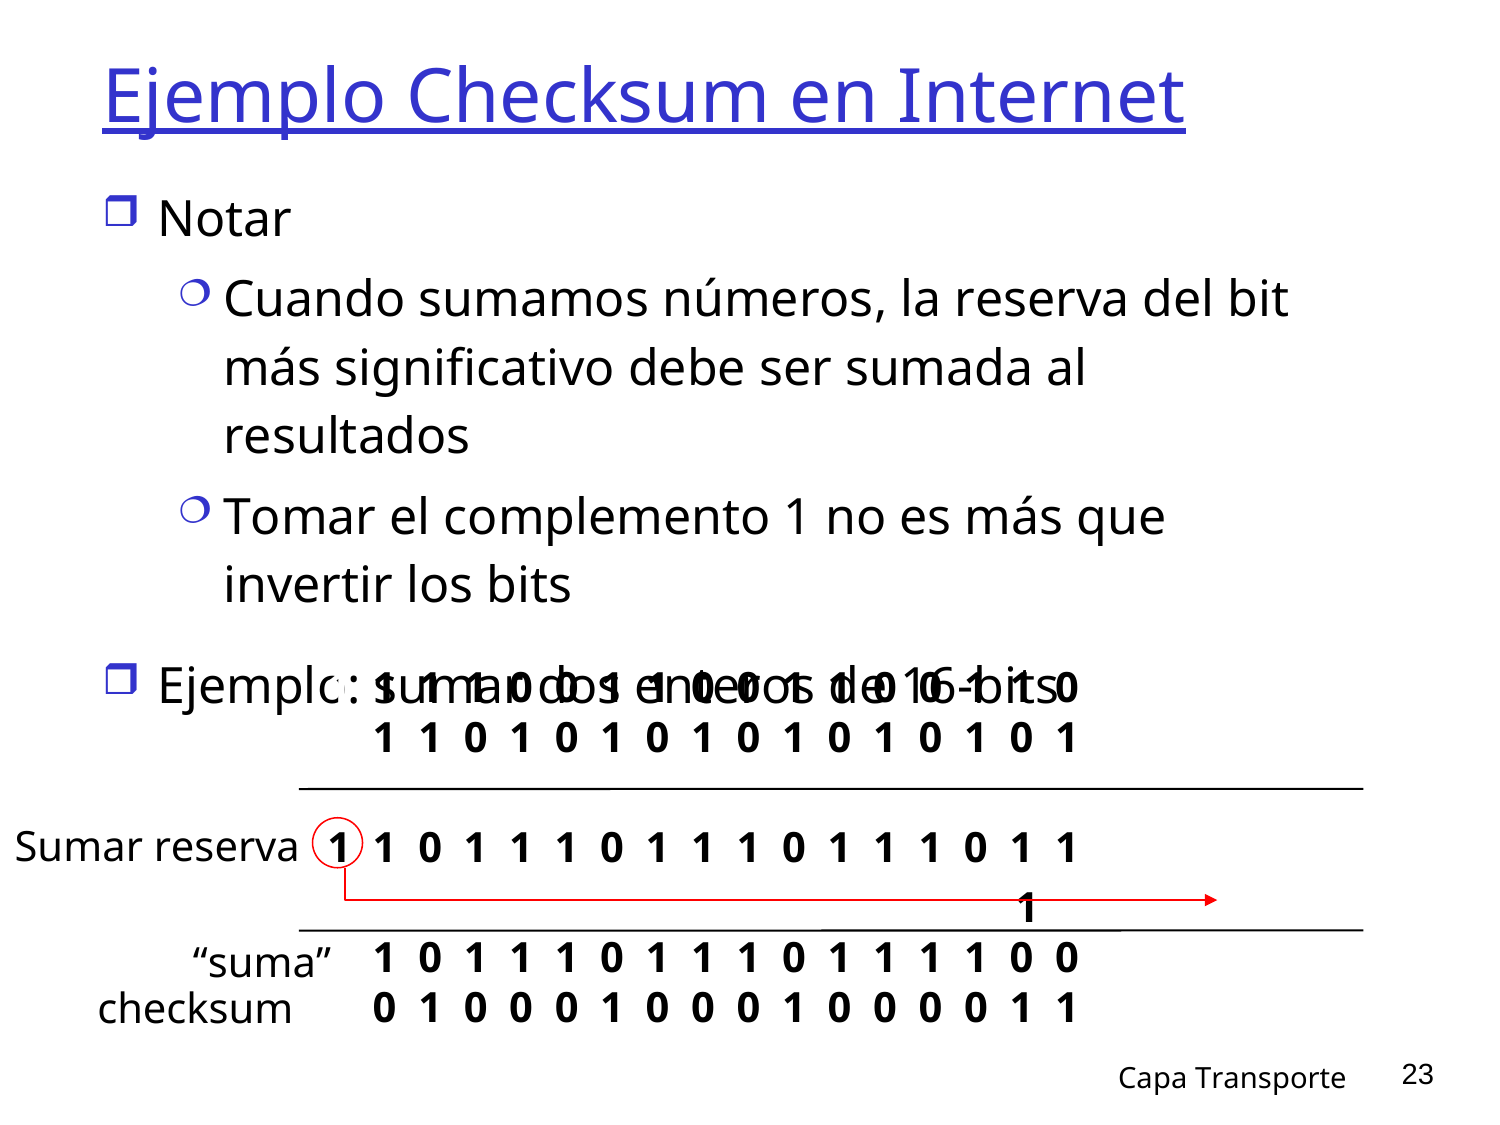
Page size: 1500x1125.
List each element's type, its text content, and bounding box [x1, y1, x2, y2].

text_box “suma” [178, 927, 347, 994]
text_box Sumar reserva [0, 812, 316, 878]
text_box 1 1 1 1 0 0 1 1 0 0 1 1 0 0 1 1 0 1 1 1 0 1 0 1 0 1 0 1 0 1 0 1 0 1 1 1 0 1 1 1 0 1 1 1 0 1 1 1 0 1 1 1 1 1 0 1 1 1 0 1 1 1 0 1 1 1 1 0 0 1 0 1 0 0 0 1 0 0 0 1 0 0 0 0 1 1 [312, 932, 1363, 1039]
text_box “suma” [274, 957, 285, 973]
text_box 1 1 1 1 0 0 1 1 0 0 1 1 0 0 1 1 0 1 1 1 0 1 0 1 0 1 0 1 0 1 0 1 0 1 1 1 0 1 1 1 0 1 1 1 0 1 1 1 0 1 1 1 1 1 0 1 1 1 0 1 1 1 0 1 1 1 1 0 0 1 0 1 0 0 0 1 0 0 0 1 0 0 0 0 1 1 [312, 790, 1363, 929]
text_box 1 1 1 1 0 0 1 1 0 0 1 1 0 0 1 1 0 1 1 1 0 1 0 1 0 1 0 1 0 1 0 1 0 1 1 1 0 1 1 1 0 1 1 1 0 1 1 1 0 1 1 1 1 1 0 1 1 1 0 1 1 1 0 1 1 1 1 0 0 1 0 1 0 0 0 1 0 0 0 1 0 0 0 0 1 1 [312, 653, 1363, 787]
list Notar Cuando sumamos números, la reserva del bit más significativo debe ser sumada al resultados Tomar el complemento 1 no es más que invertir los bits Ejemplo: sumar dos enteros de 16-bits [87, 174, 1363, 666]
text_box “suma” [260, 957, 271, 973]
title Ejemplo Checksum en Internet [87, 35, 1463, 152]
text_box checksum [82, 973, 309, 1040]
